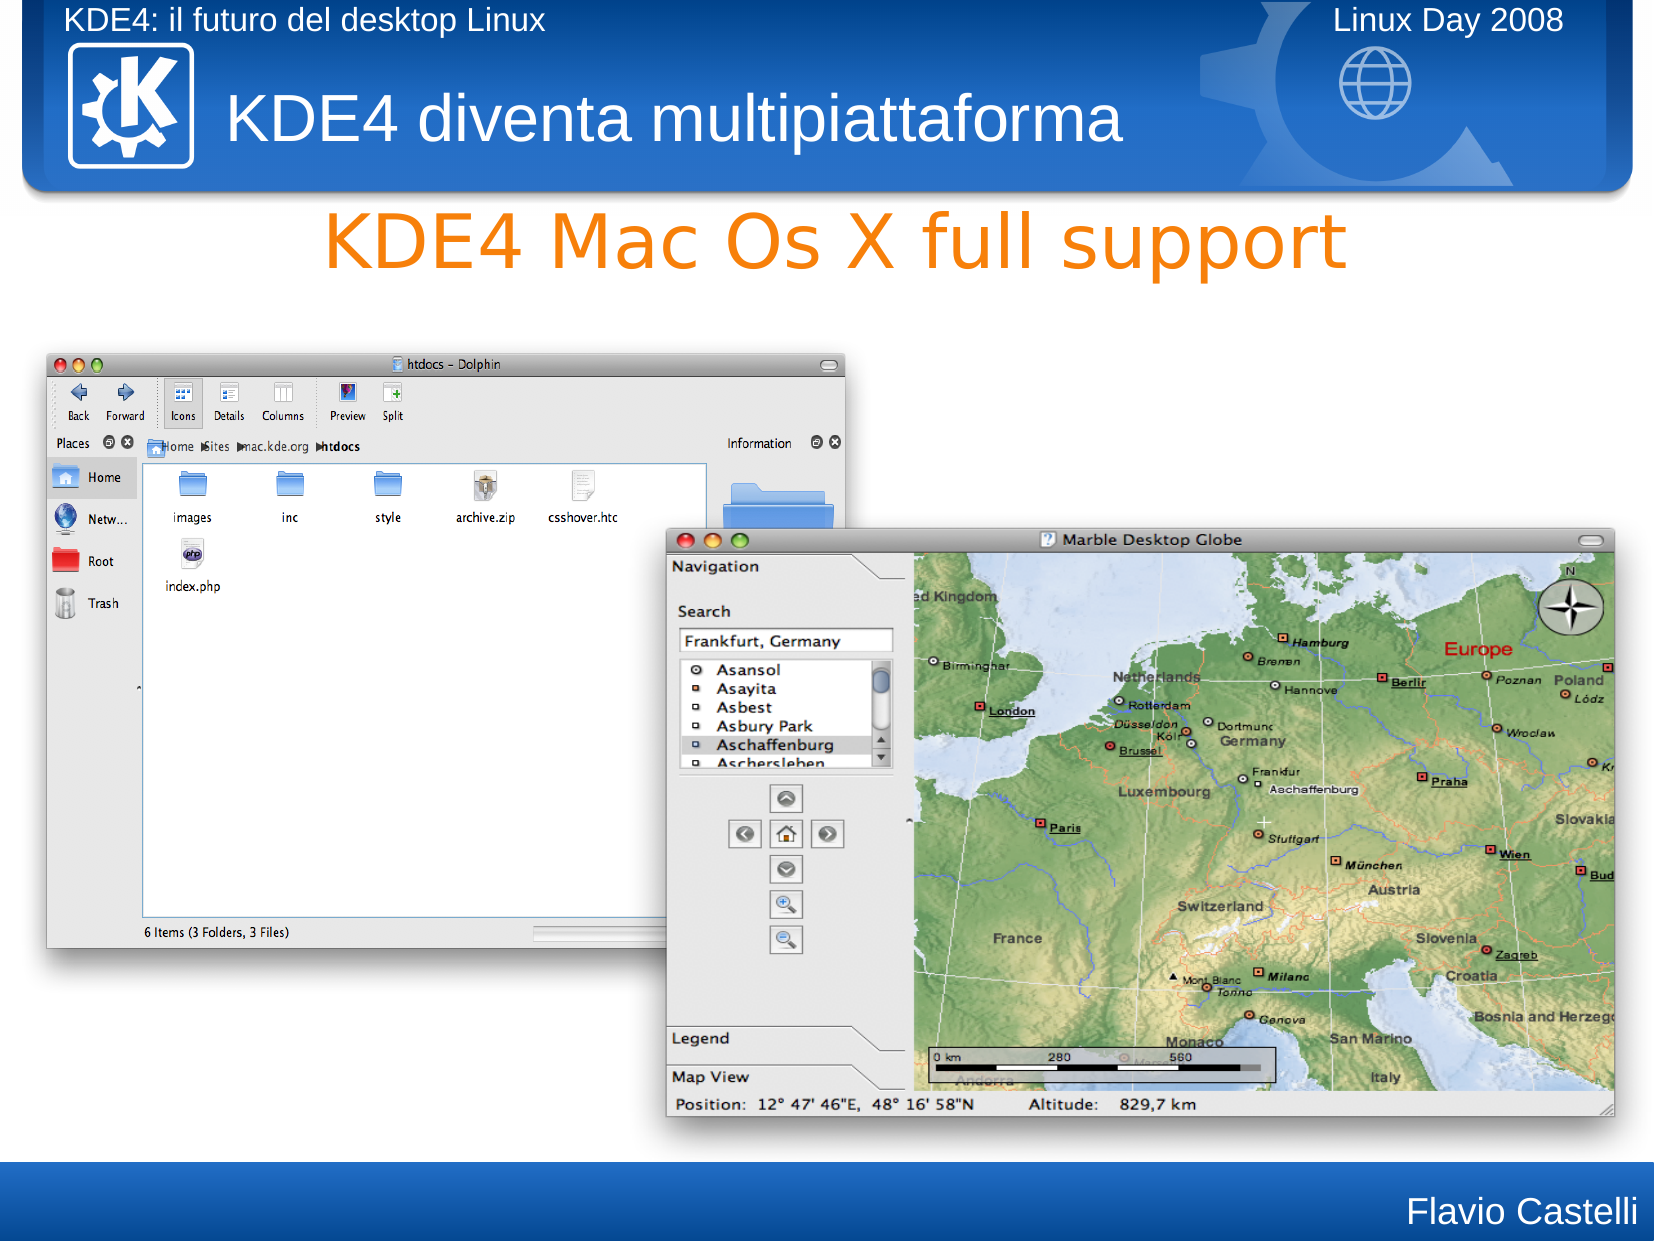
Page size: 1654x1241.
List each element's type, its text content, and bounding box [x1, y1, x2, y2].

picture [12, 329, 1654, 1177]
title KDE4 diventa multipiattaforma [225, 49, 1571, 188]
picture [0, 0, 1652, 216]
list KDE4 Mac Os X full support [82, 213, 1571, 326]
